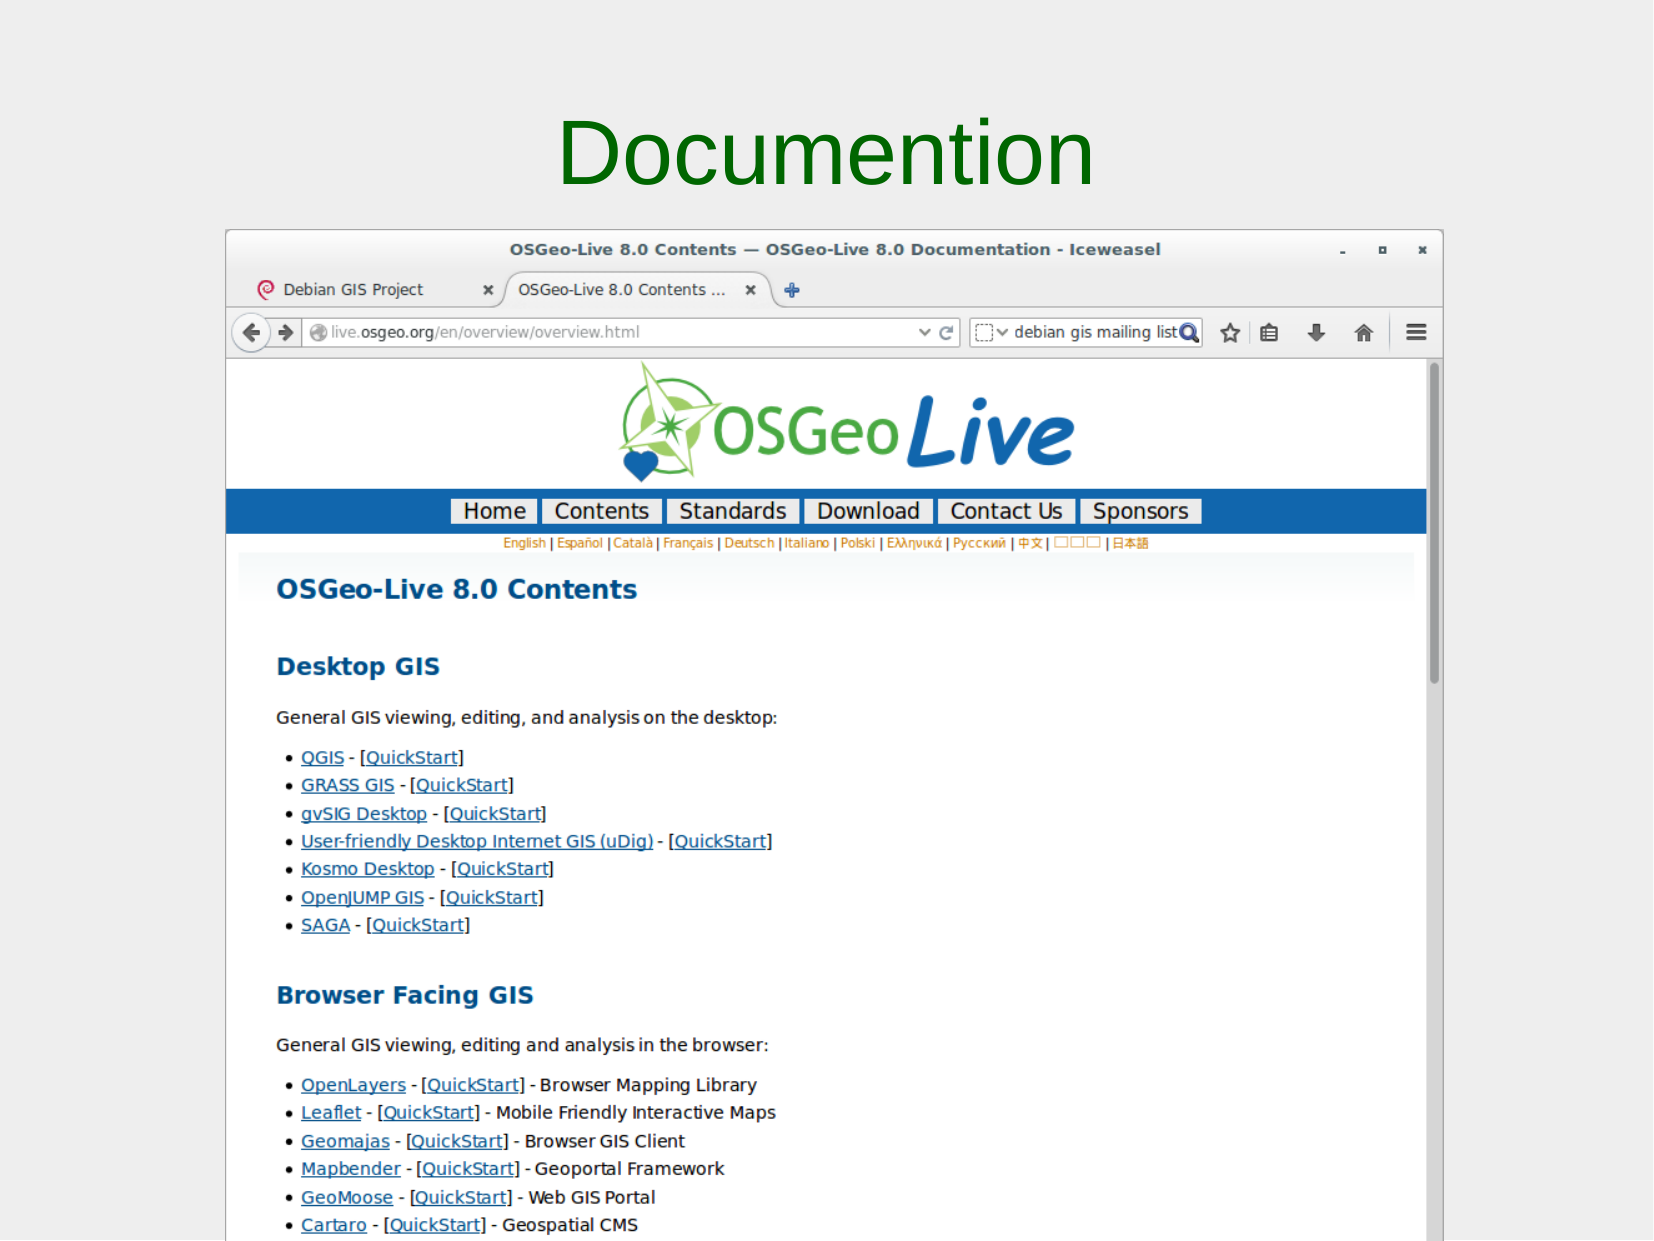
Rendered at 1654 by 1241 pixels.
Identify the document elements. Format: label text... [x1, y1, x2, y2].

picture [225, 229, 1444, 1241]
title Documention [82, 49, 1571, 257]
